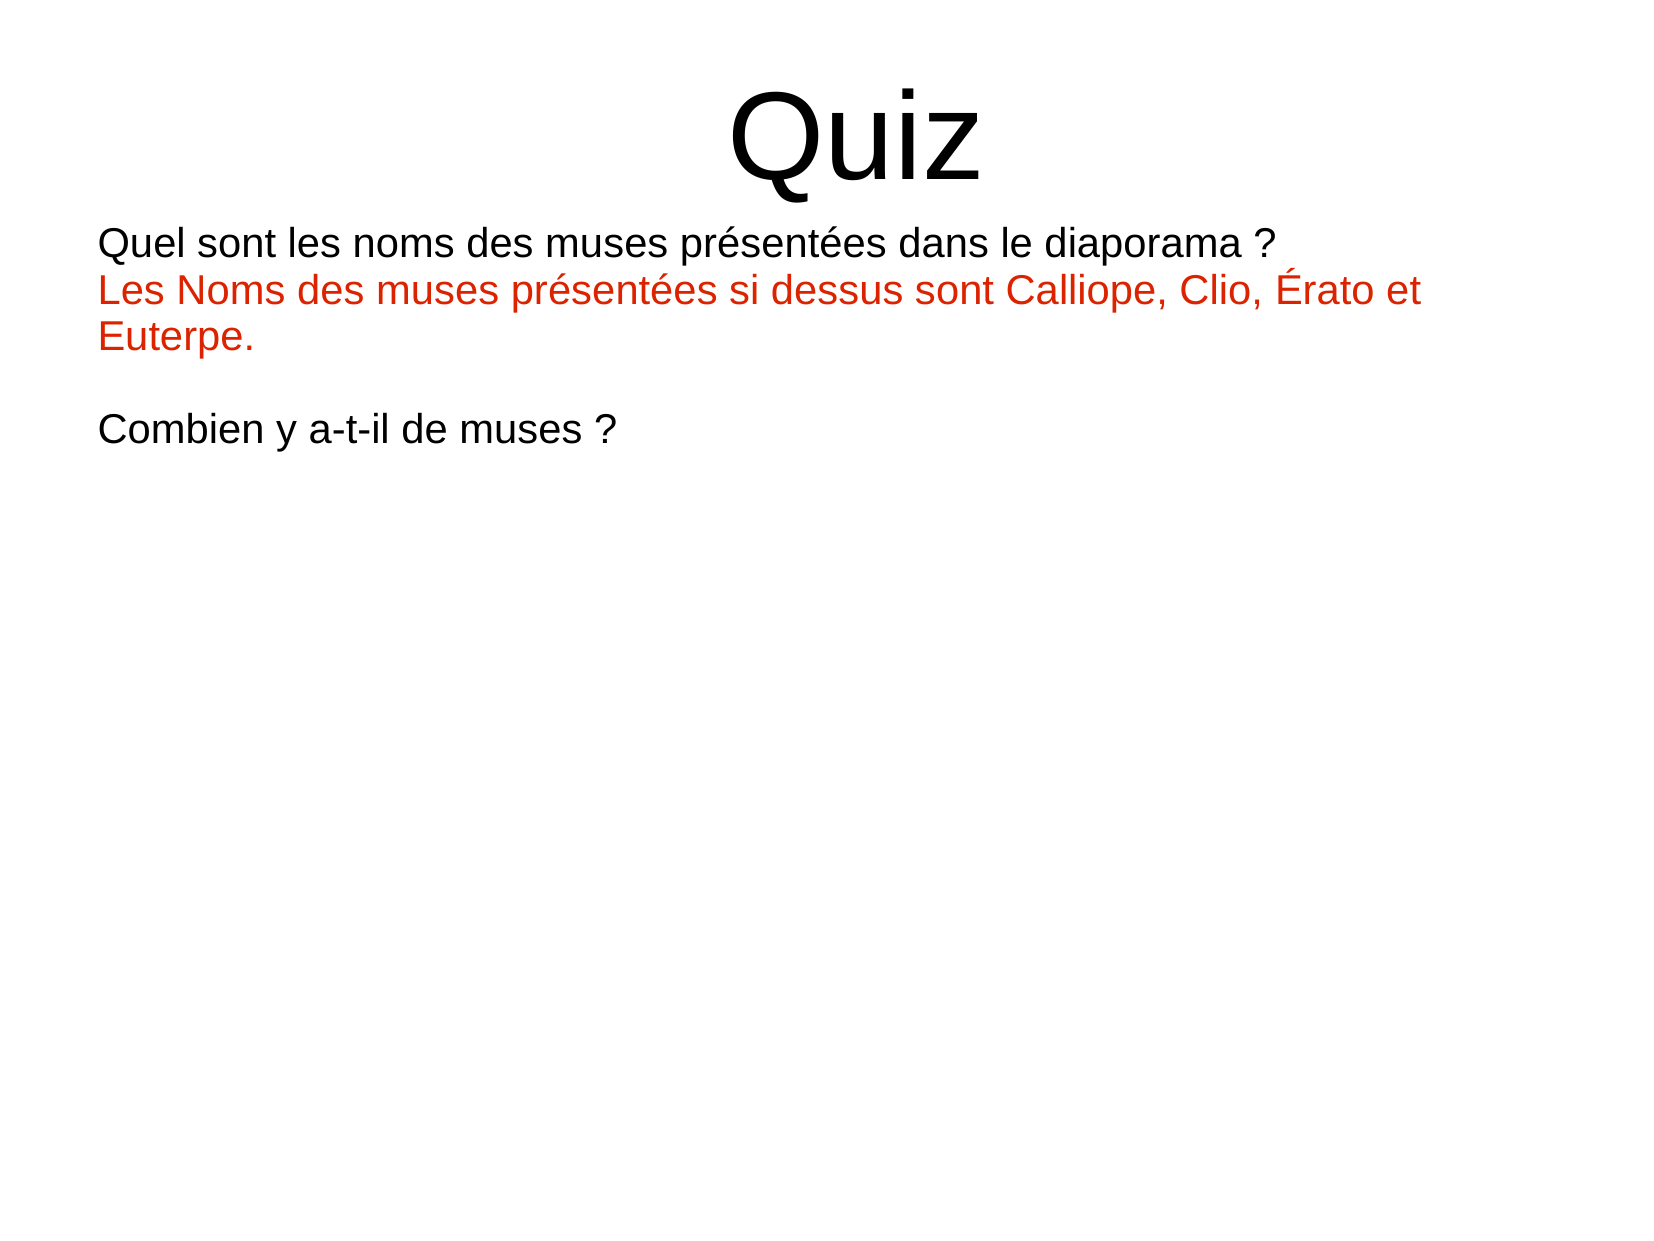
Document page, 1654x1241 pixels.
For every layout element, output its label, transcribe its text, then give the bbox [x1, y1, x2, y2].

text_box Quiz [460, 59, 1252, 212]
text_box Quel sont les noms des muses présentées dans le diaporama ? Les Noms des muses présentées si dessus sont Calliope, Clio, Érato et Euterpe. Combien y a-t-il de muses ? [82, 212, 1441, 602]
